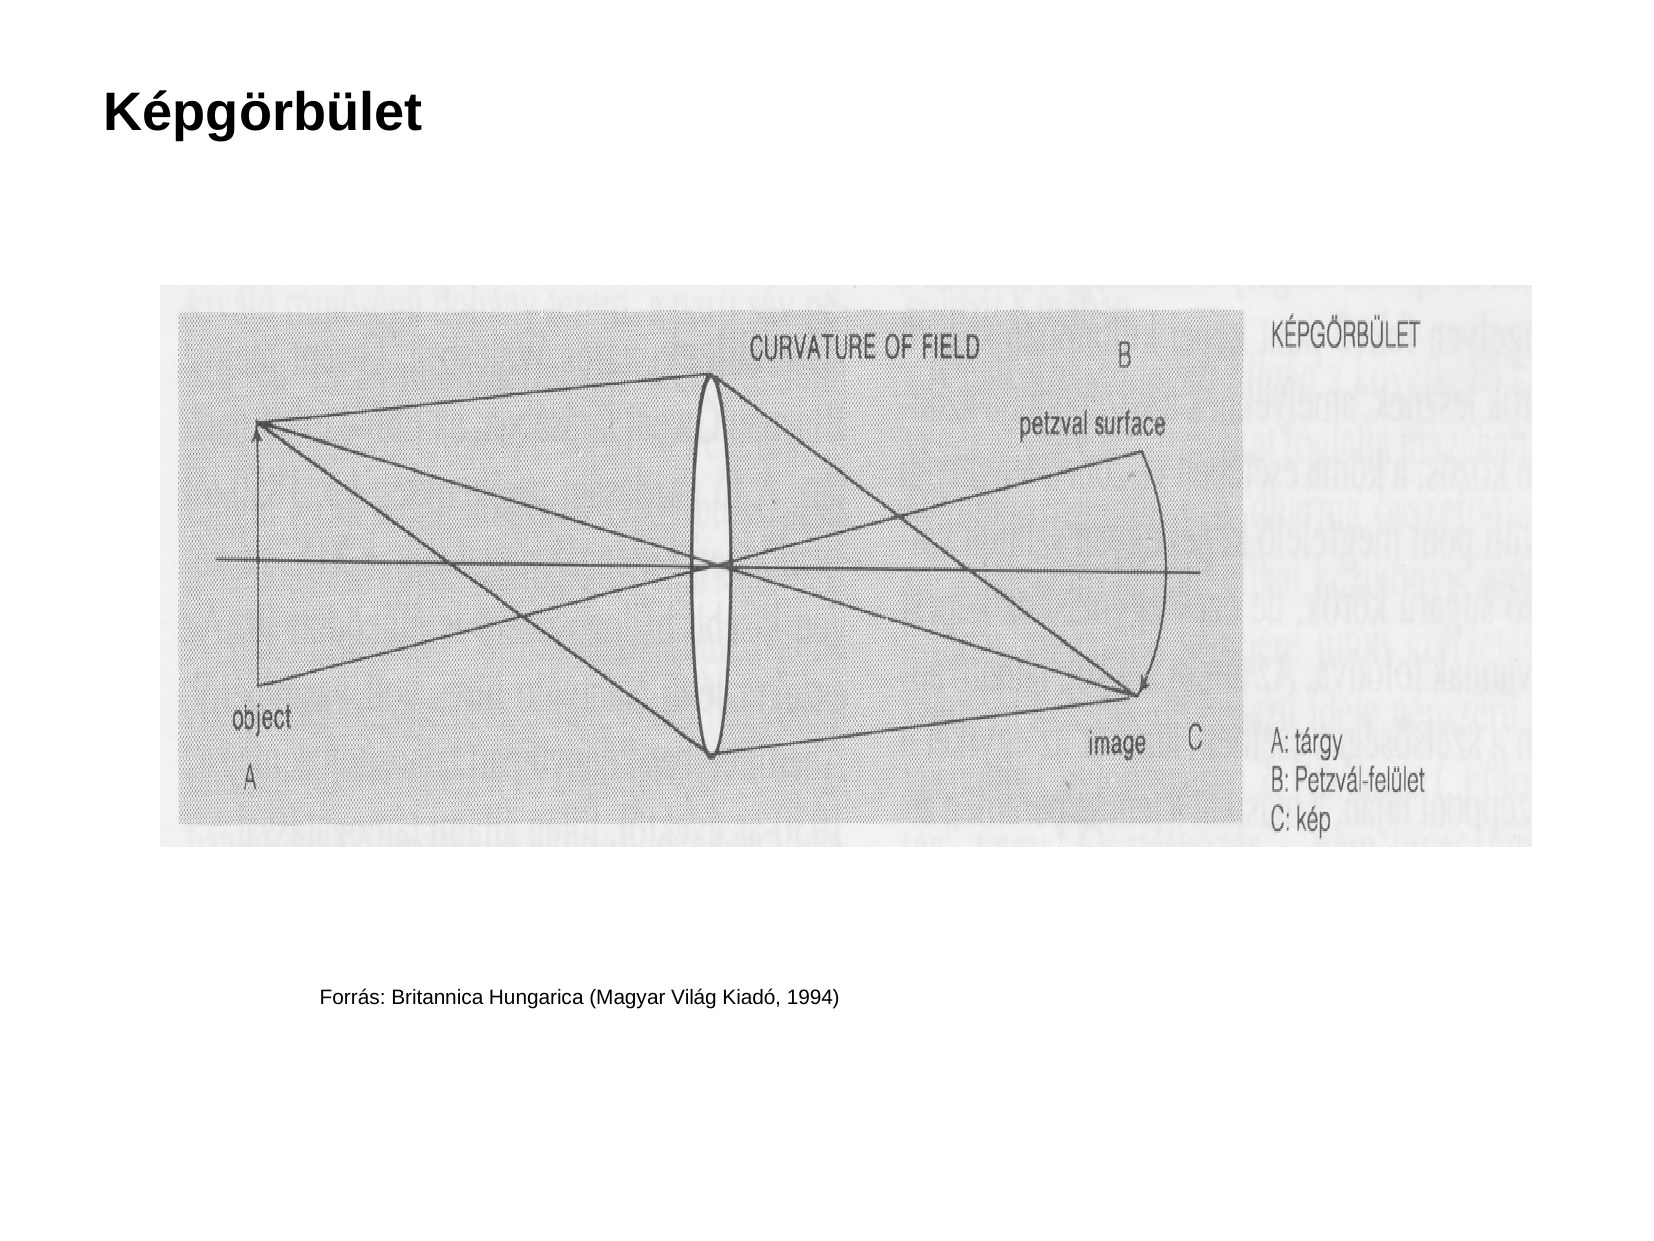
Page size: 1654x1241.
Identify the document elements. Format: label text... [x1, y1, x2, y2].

text_box Képgörbület [88, 73, 439, 151]
text_box Forrás: Britannica Hungarica (Magyar Világ Kiadó, 1994) [304, 978, 854, 1016]
picture [160, 285, 1532, 847]
